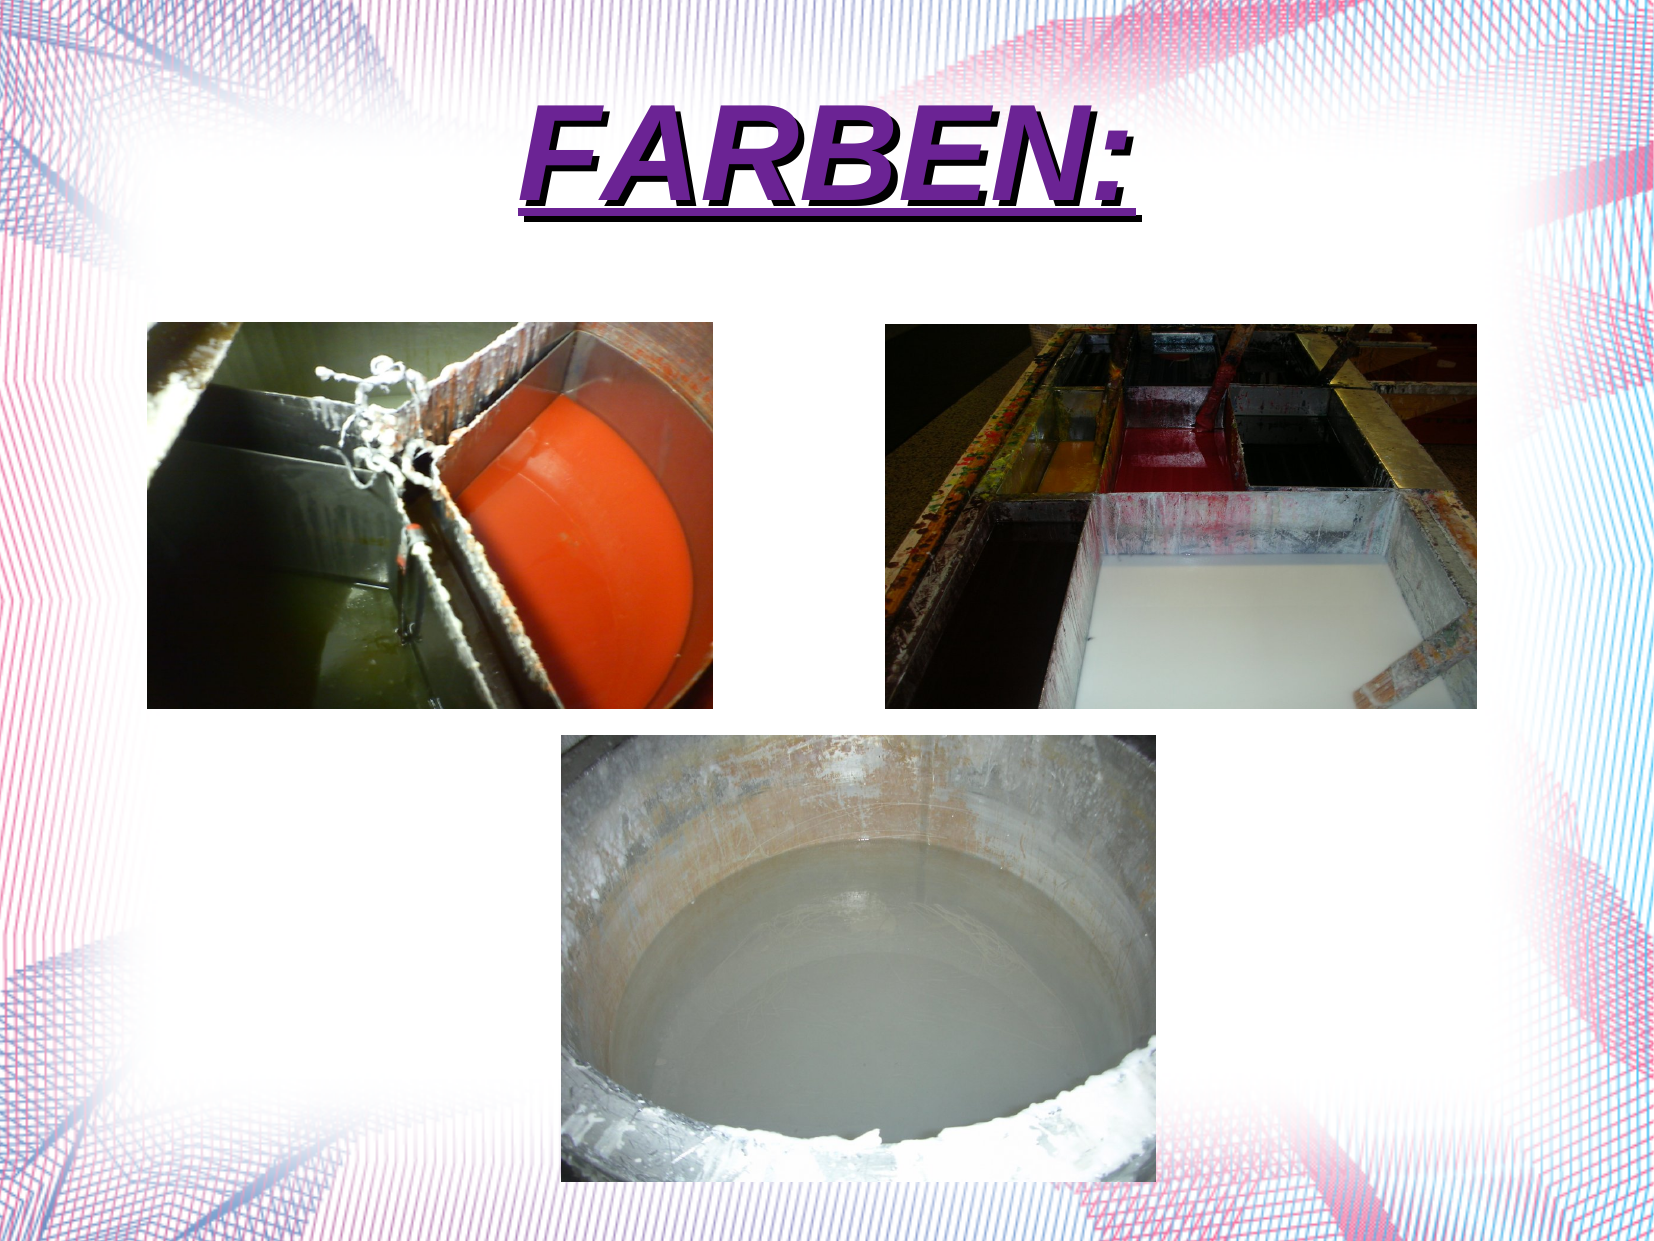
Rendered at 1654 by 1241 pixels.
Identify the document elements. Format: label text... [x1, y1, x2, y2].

title FARBEN: [82, 49, 1571, 257]
picture [0, 0, 1654, 1241]
